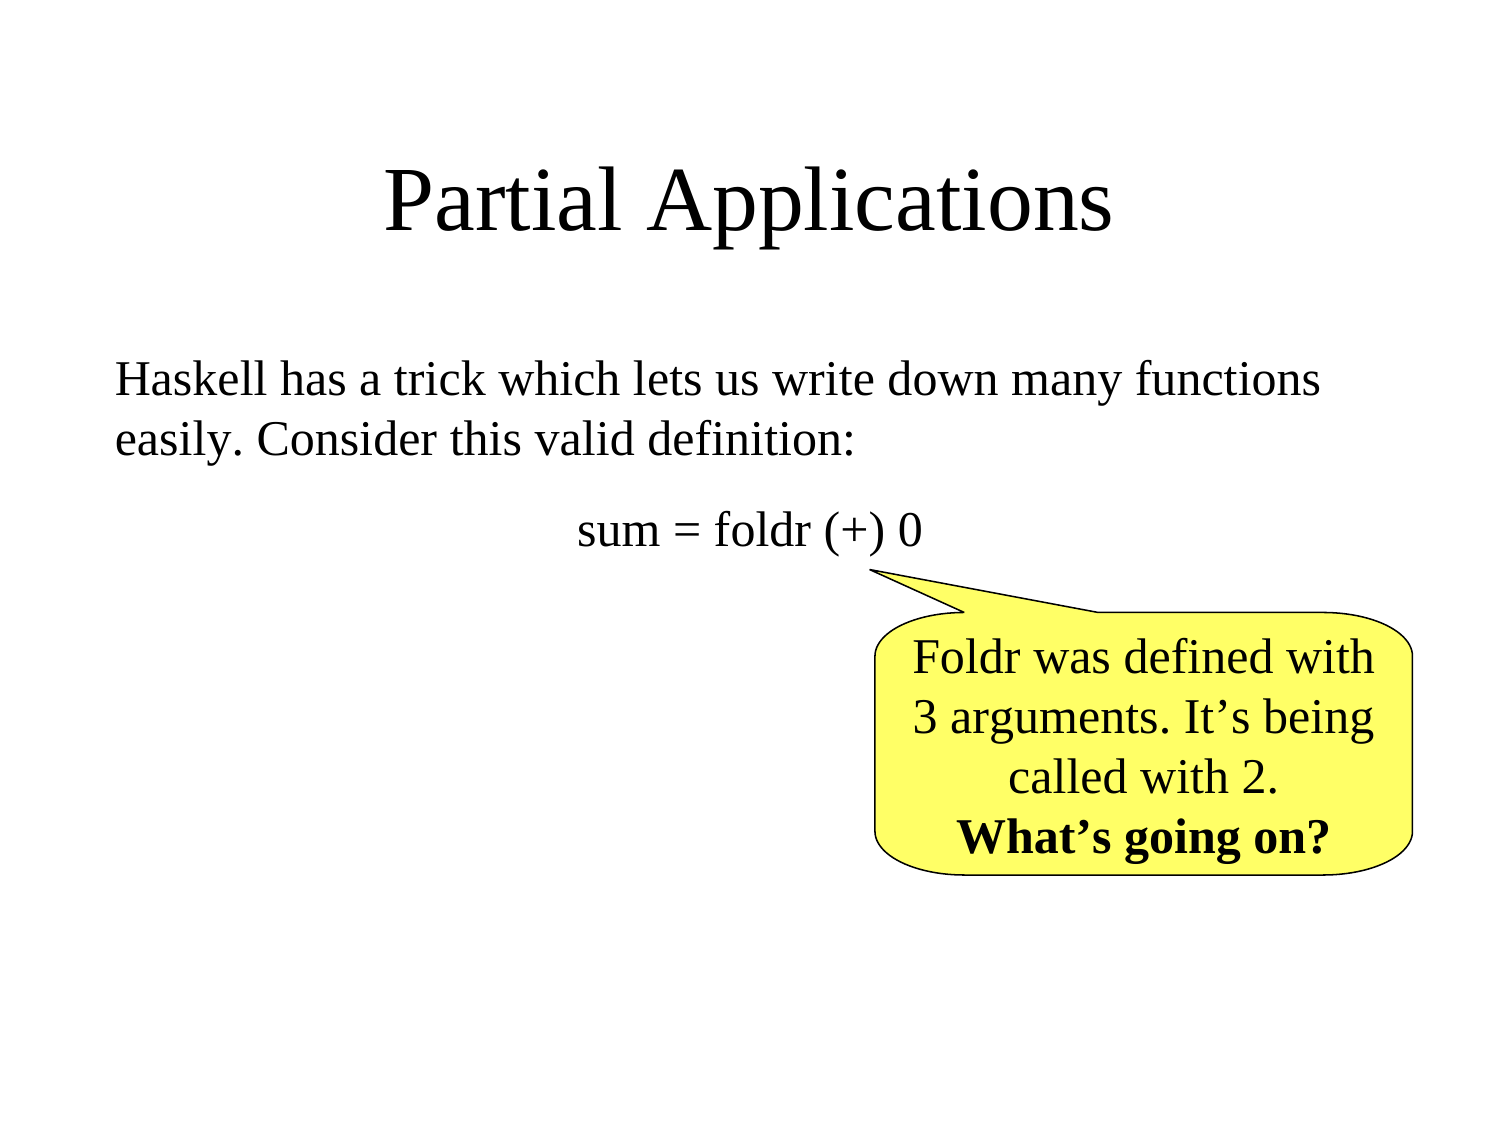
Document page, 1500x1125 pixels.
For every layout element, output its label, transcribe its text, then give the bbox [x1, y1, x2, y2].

text_box Haskell has a trick which lets us write down many functions easily. Consider this valid definition: sum = foldr (+) 0 [99, 337, 1401, 565]
text_box Foldr was defined with 3 arguments. It’s being called with 2. What’s going on? [869, 569, 1413, 876]
title Partial Applications [112, 99, 1388, 288]
